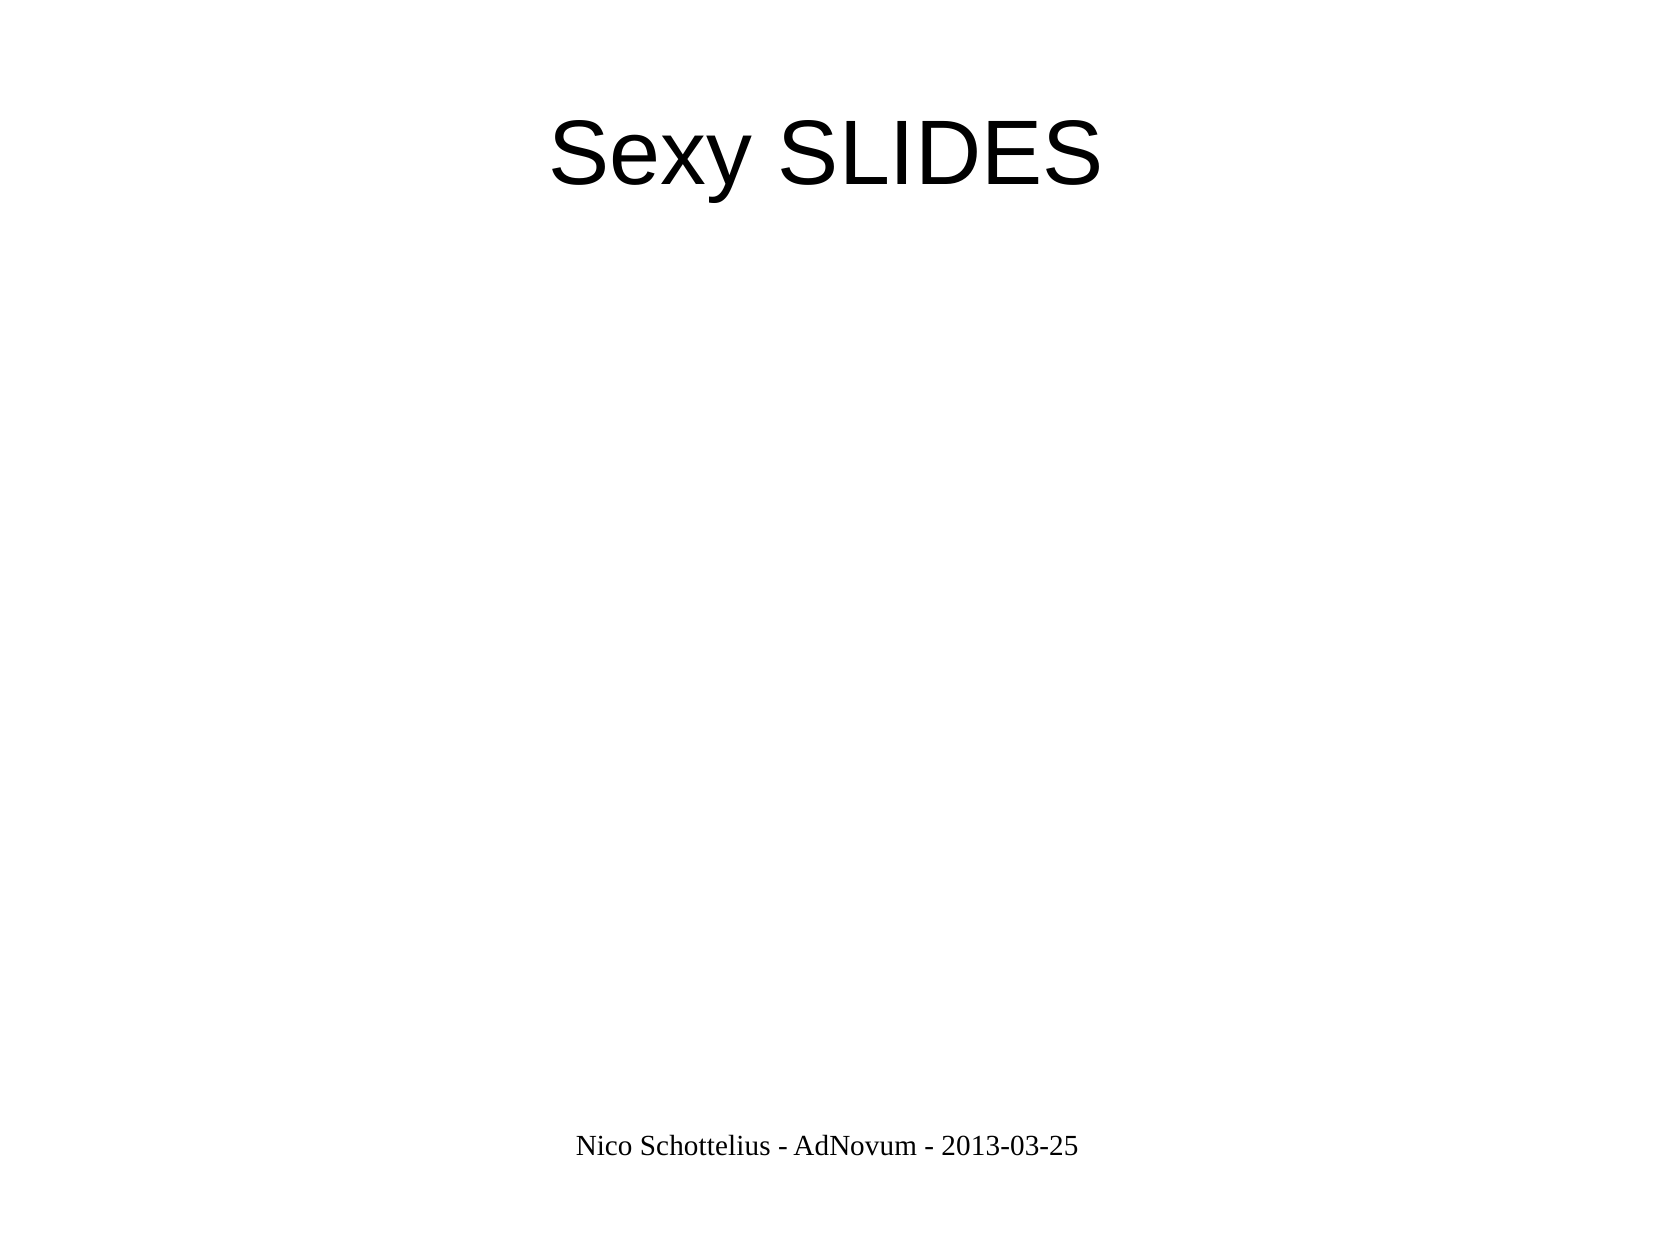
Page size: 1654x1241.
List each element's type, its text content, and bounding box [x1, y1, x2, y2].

title Sexy SLIDES [82, 49, 1571, 257]
